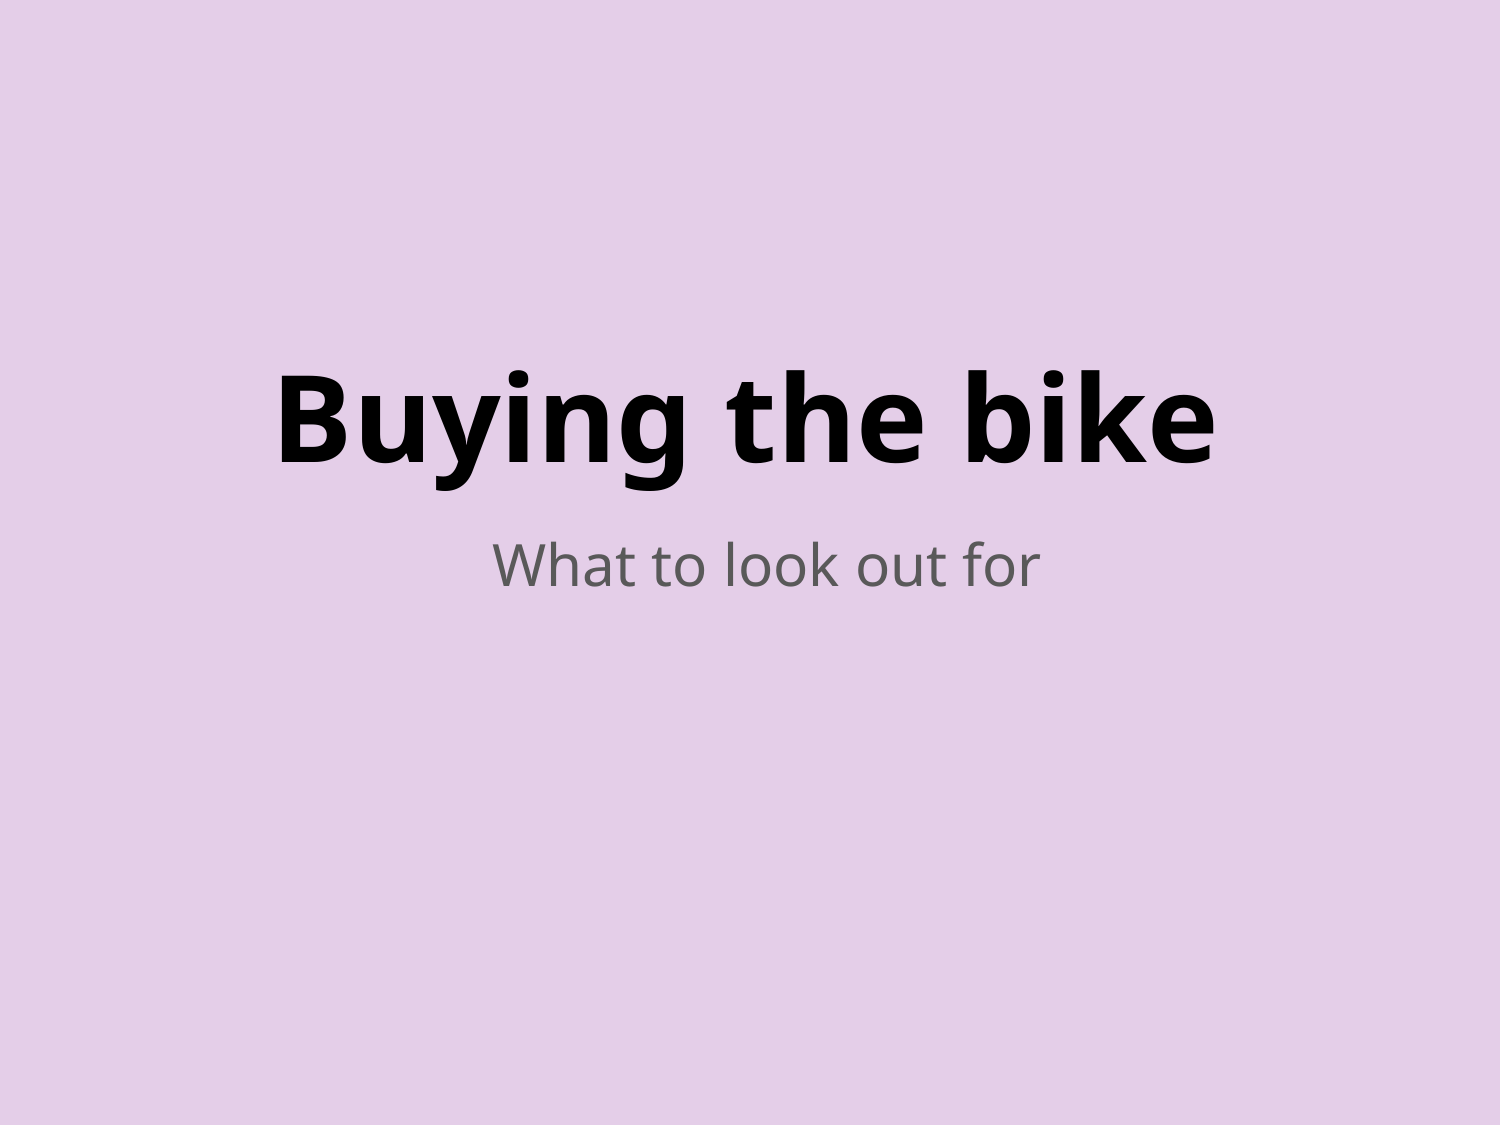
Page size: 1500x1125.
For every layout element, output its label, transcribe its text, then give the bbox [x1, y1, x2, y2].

title Buying the bike [46, 310, 1445, 503]
subtitle What to look out for [68, 513, 1466, 644]
